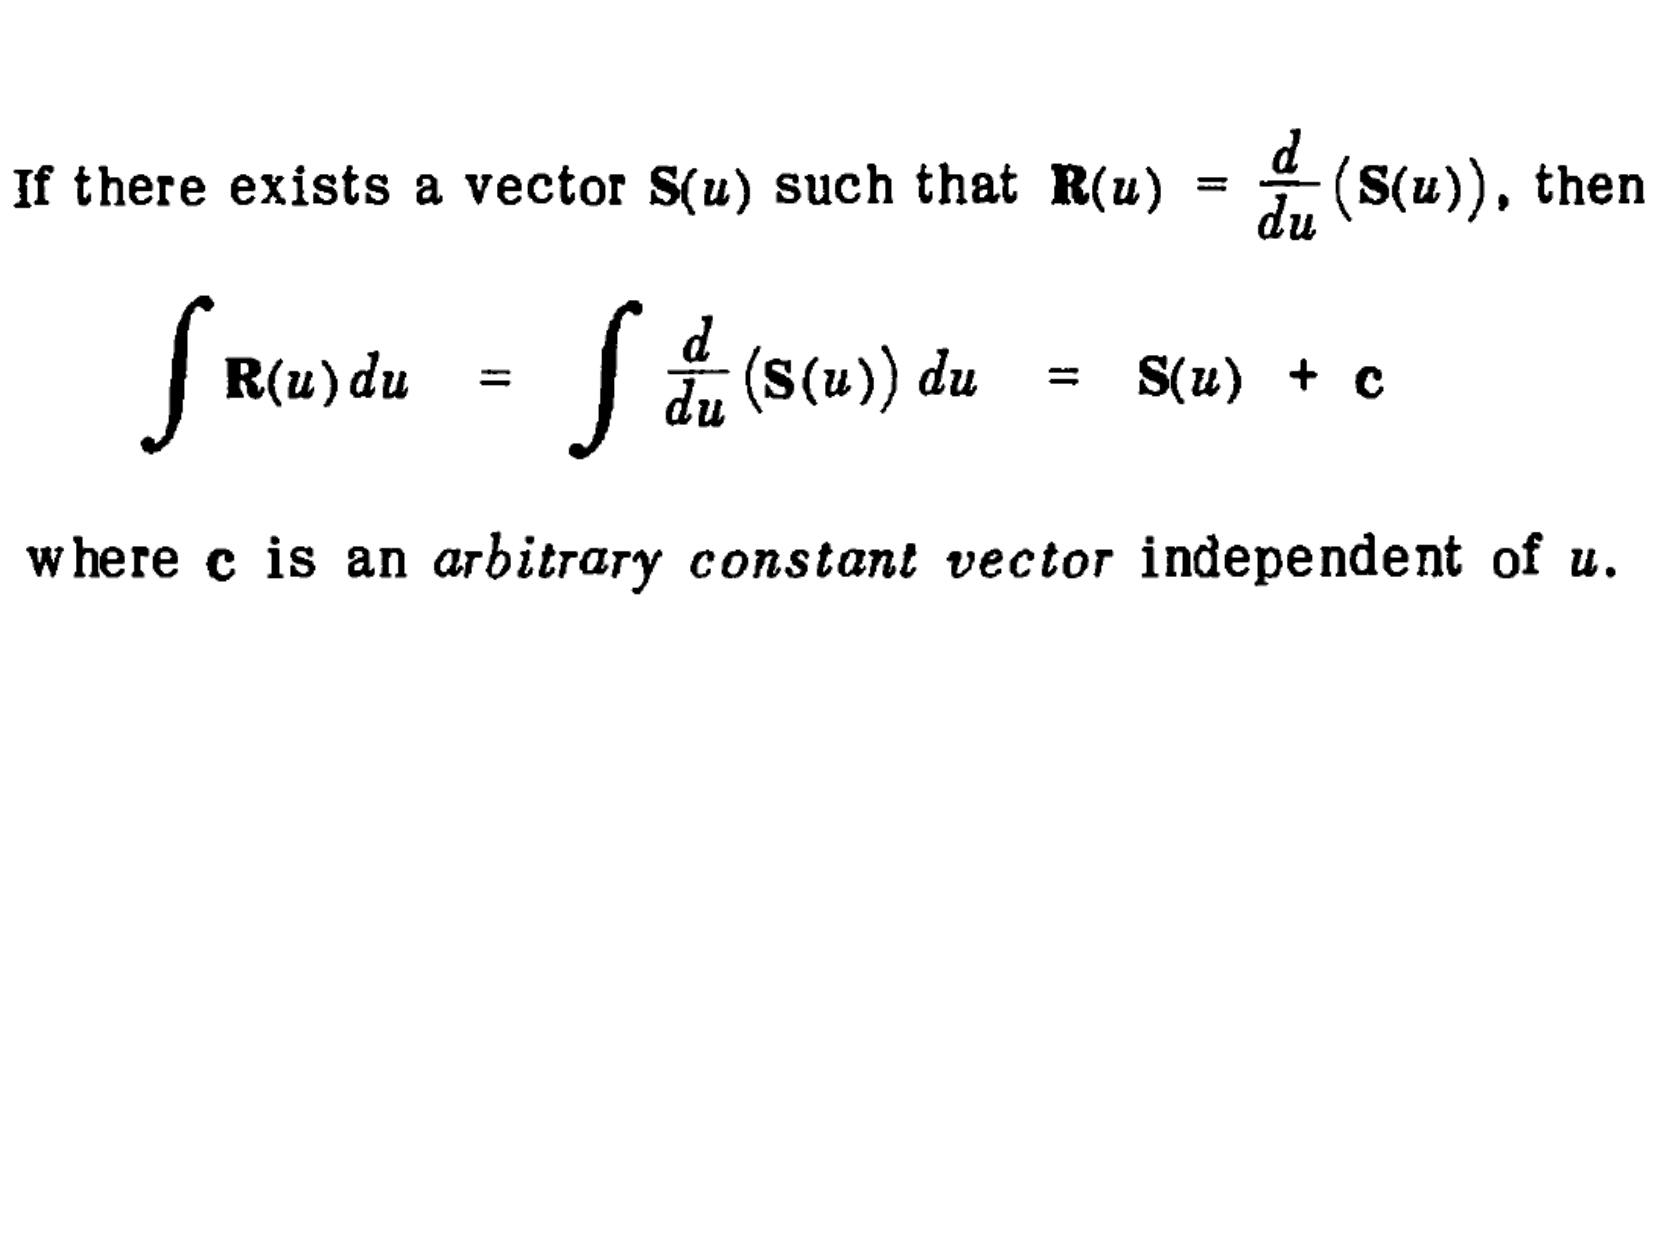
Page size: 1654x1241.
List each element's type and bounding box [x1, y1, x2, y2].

picture [0, 507, 1636, 596]
picture [94, 266, 1429, 461]
picture [0, 118, 1654, 248]
